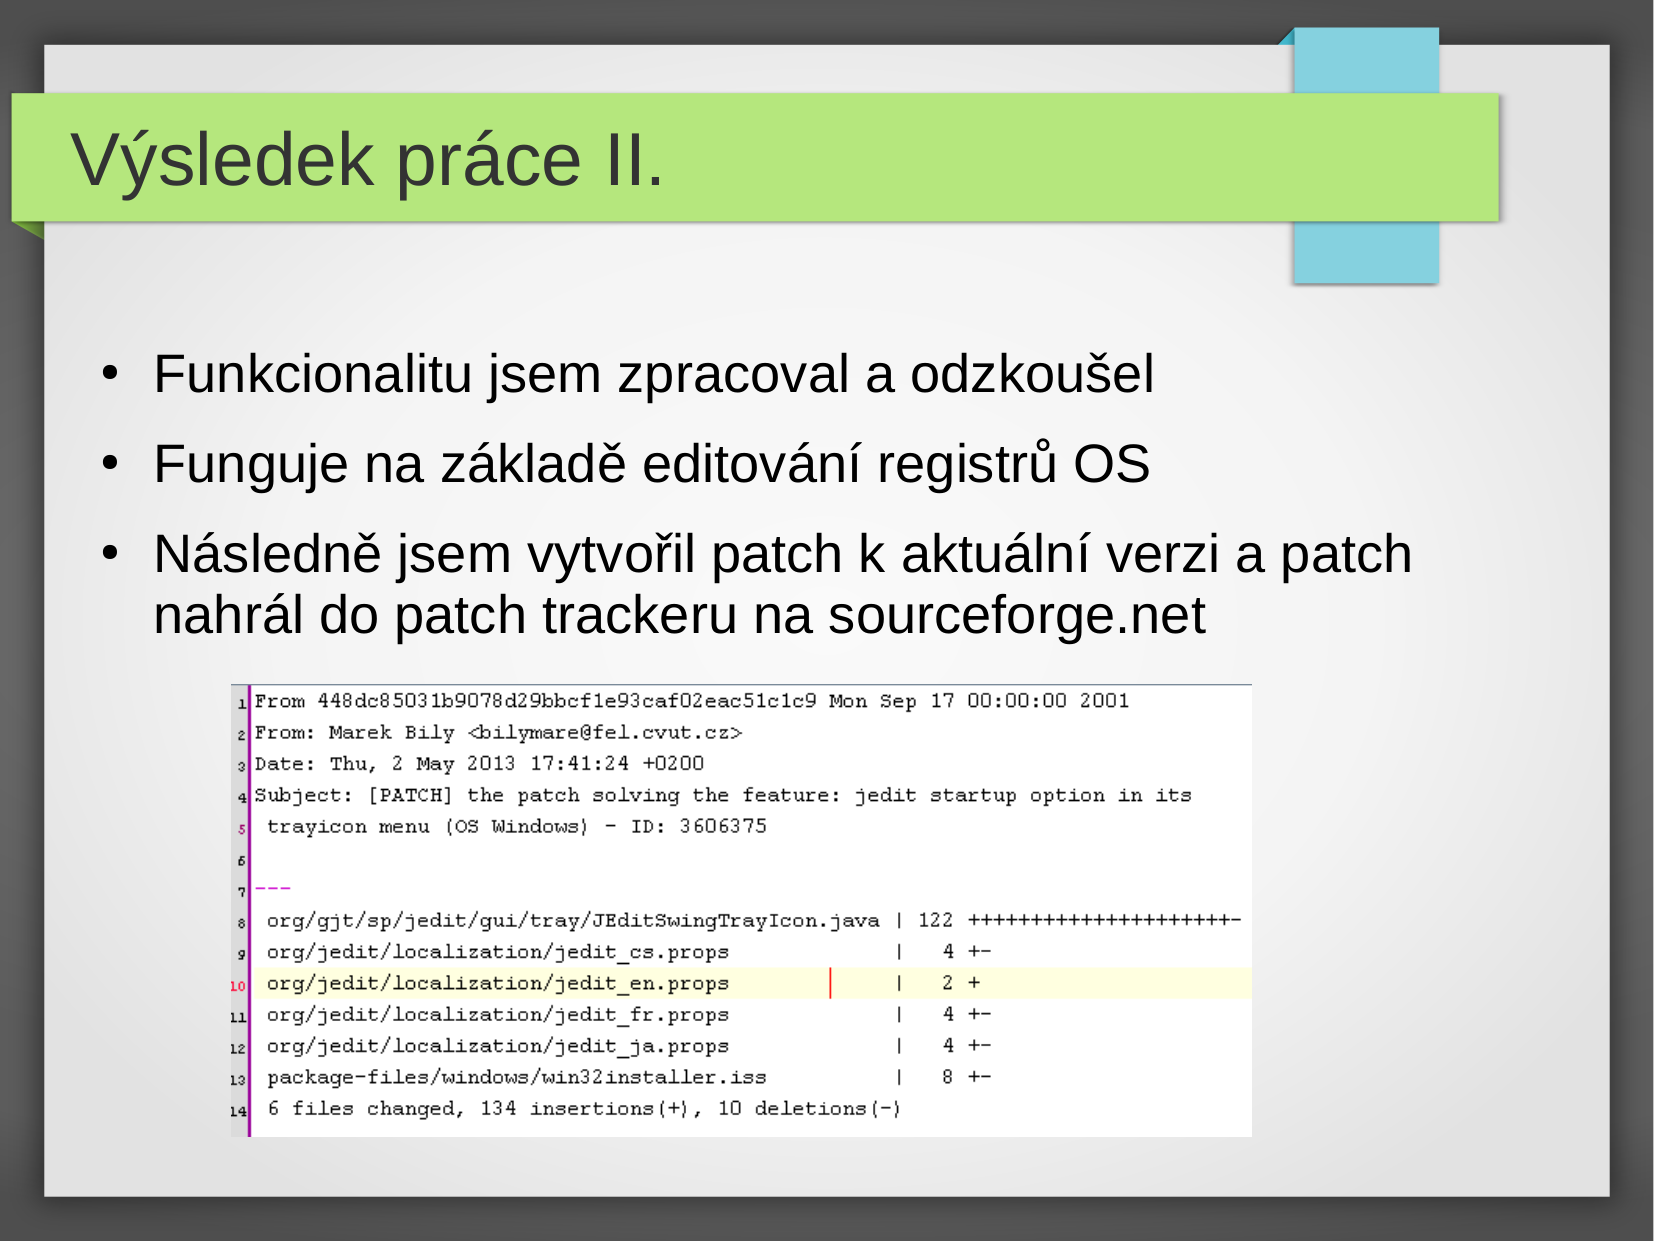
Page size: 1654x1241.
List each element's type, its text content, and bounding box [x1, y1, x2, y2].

title Výsledek práce II. [70, 106, 1229, 213]
list Funkcionalitu jsem zpracoval a odzkoušel Funguje na základě editování registrů OS Následně jsem vytvořil patch k aktuální verzi a patch nahrál do patch trackeru na sourceforge.net [82, 343, 1536, 1063]
picture [0, 0, 1654, 1241]
